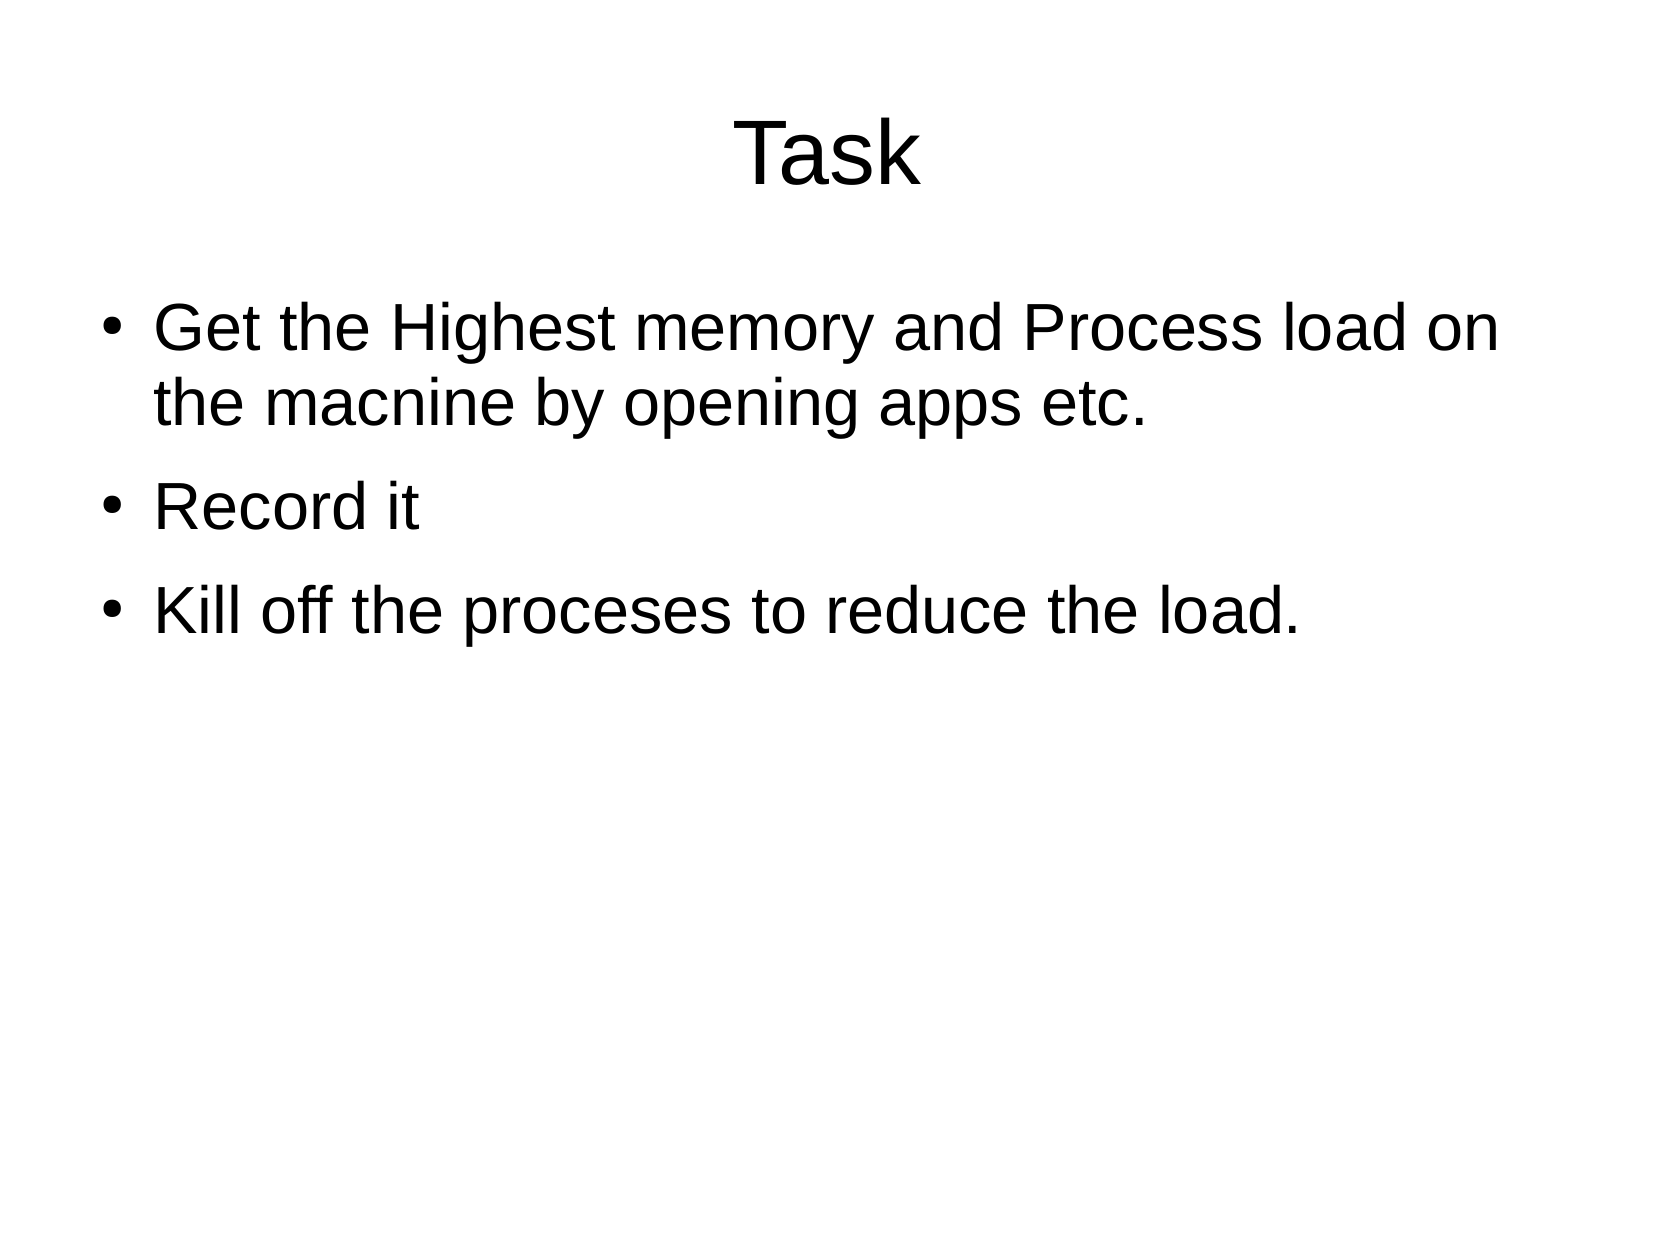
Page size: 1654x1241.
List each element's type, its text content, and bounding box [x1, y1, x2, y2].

list Get the Highest memory and Process load on the macnine by opening apps etc. Record it Kill off the proceses to reduce the load. [82, 290, 1571, 1109]
title Task [82, 56, 1571, 250]
